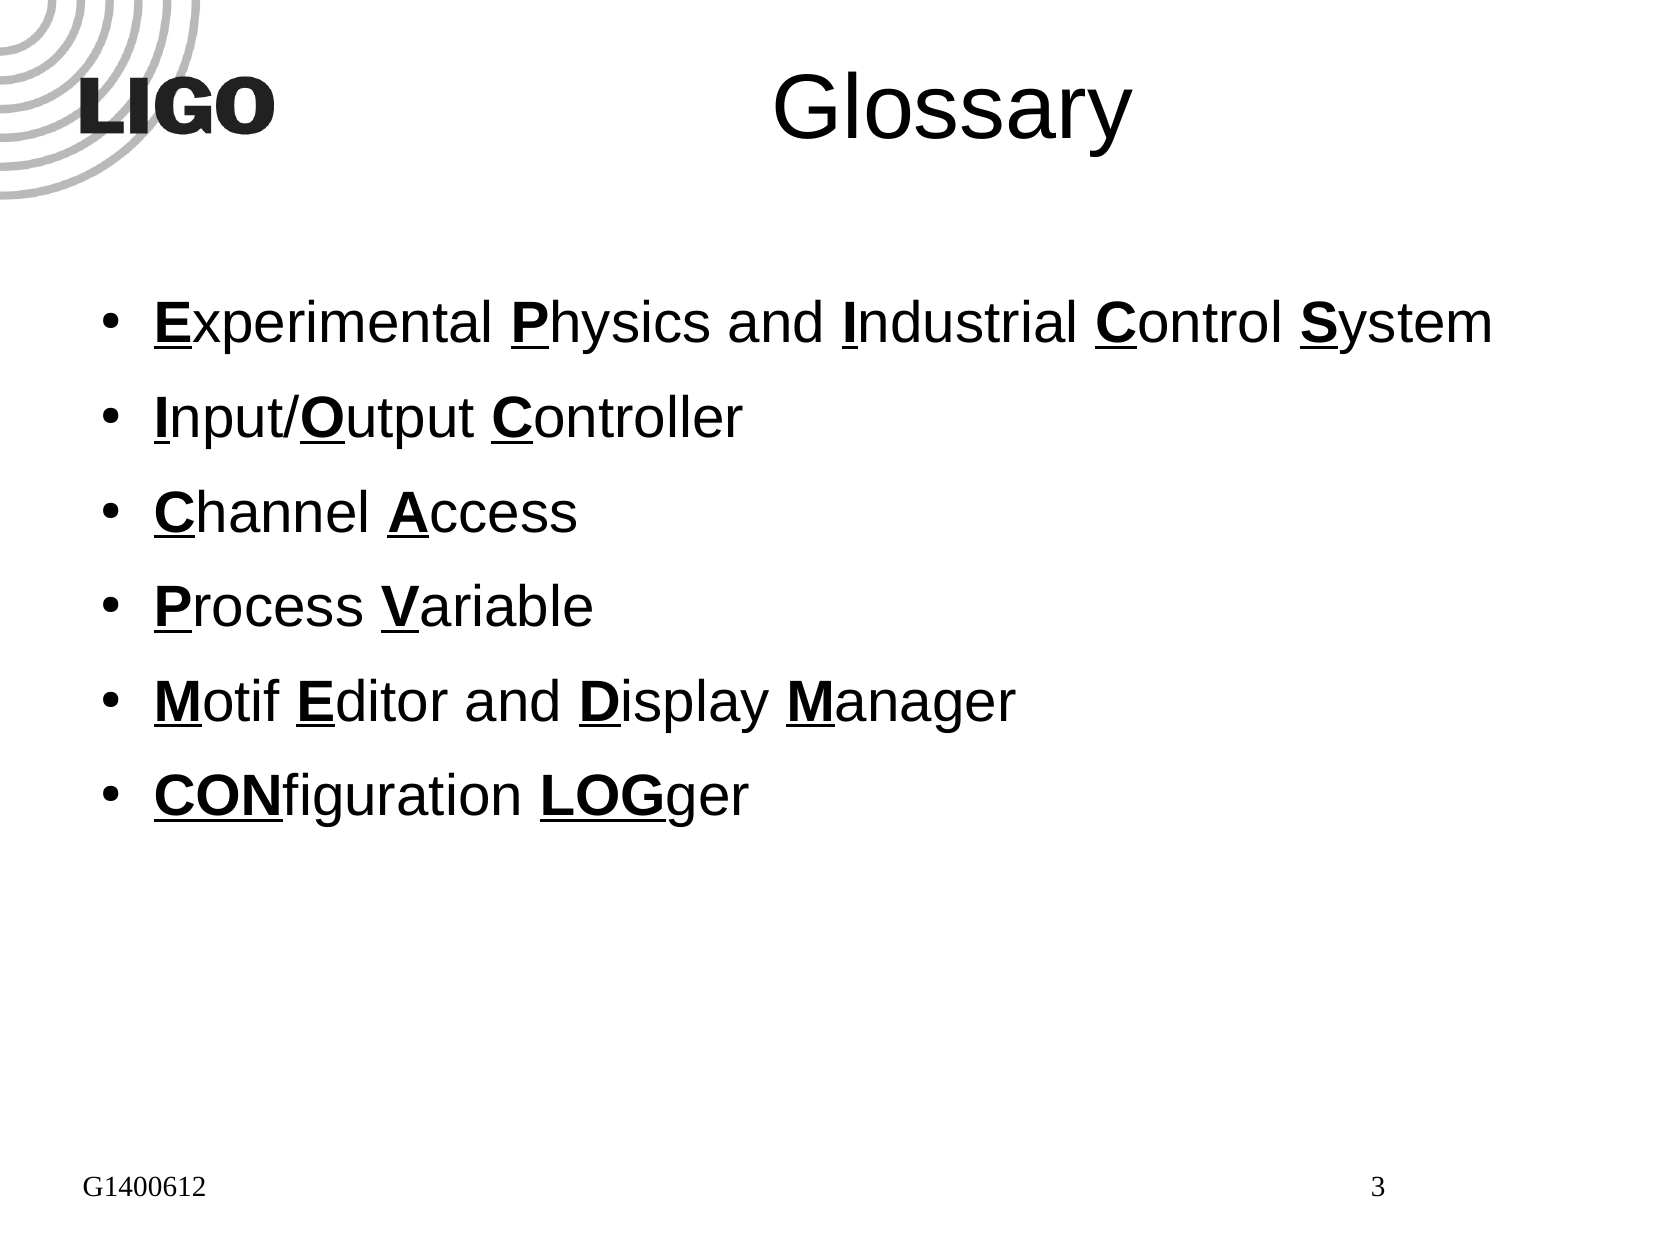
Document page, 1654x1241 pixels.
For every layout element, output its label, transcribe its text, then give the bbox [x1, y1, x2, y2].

picture [0, 0, 274, 200]
title Glossary [315, 2, 1591, 211]
list Experimental Physics and Industrial Control System Input/Output Controller Channel Access Process Variable Motif Editor and Display Manager CONfiguration LOGger [82, 290, 1538, 1010]
